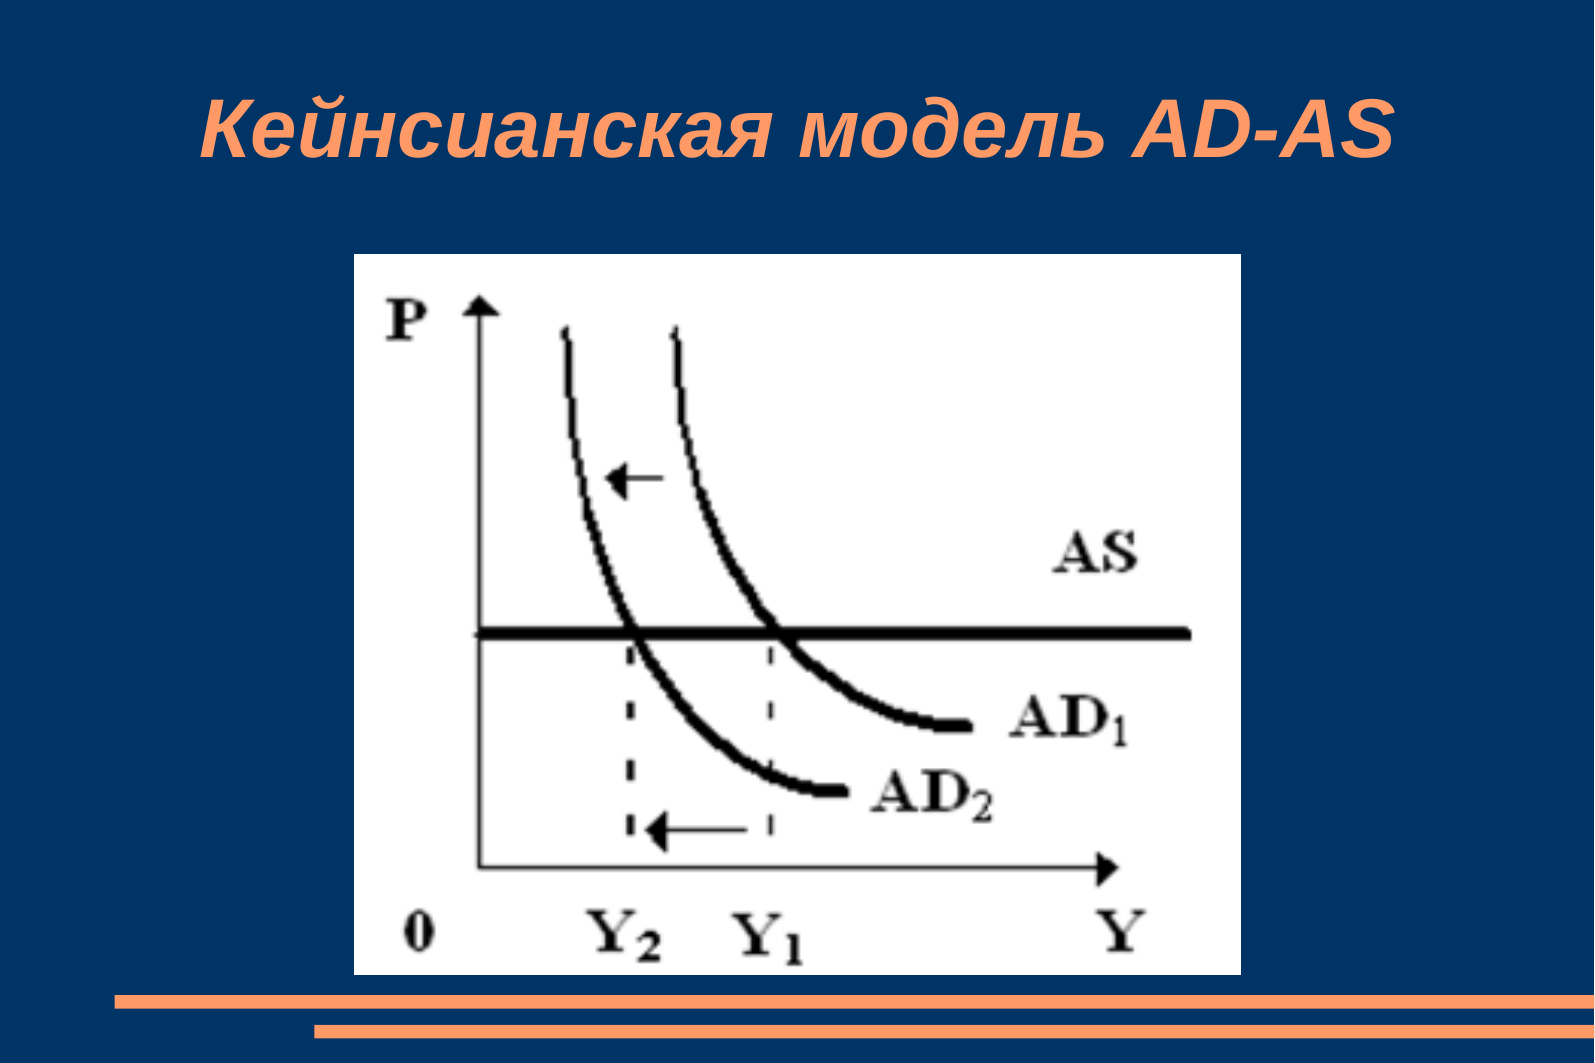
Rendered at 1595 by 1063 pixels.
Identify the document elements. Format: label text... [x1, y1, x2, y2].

picture [354, 254, 1241, 975]
title Кейнсианская модель AD-AS [117, 47, 1479, 210]
